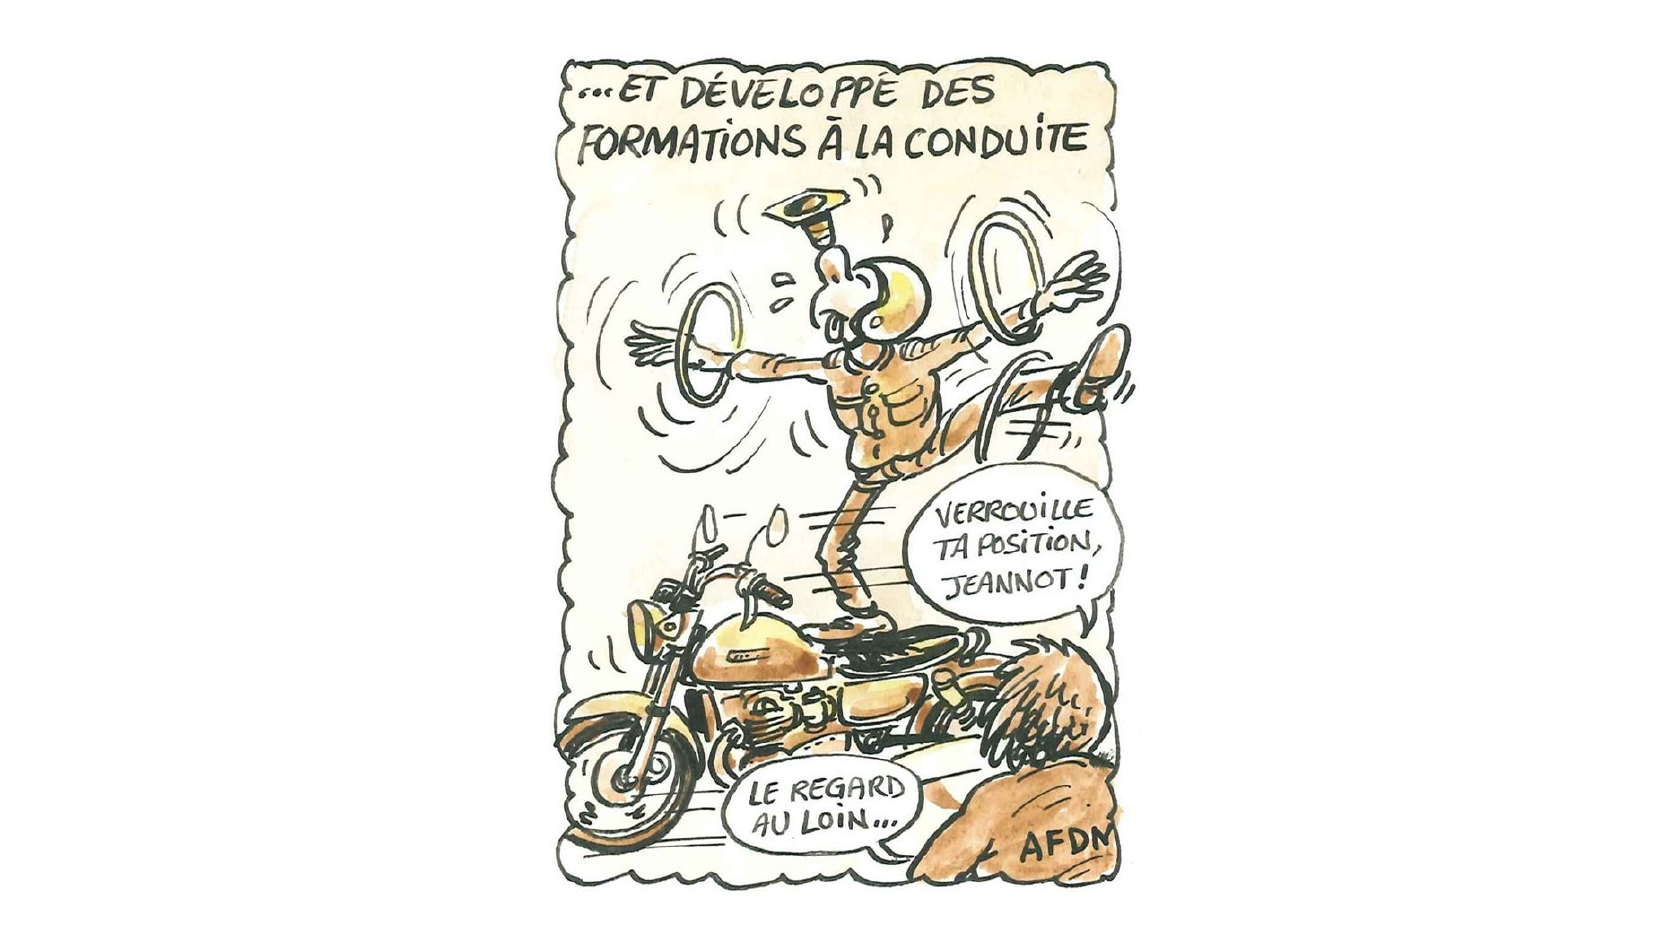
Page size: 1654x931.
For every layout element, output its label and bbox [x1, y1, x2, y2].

picture [540, 38, 1141, 899]
